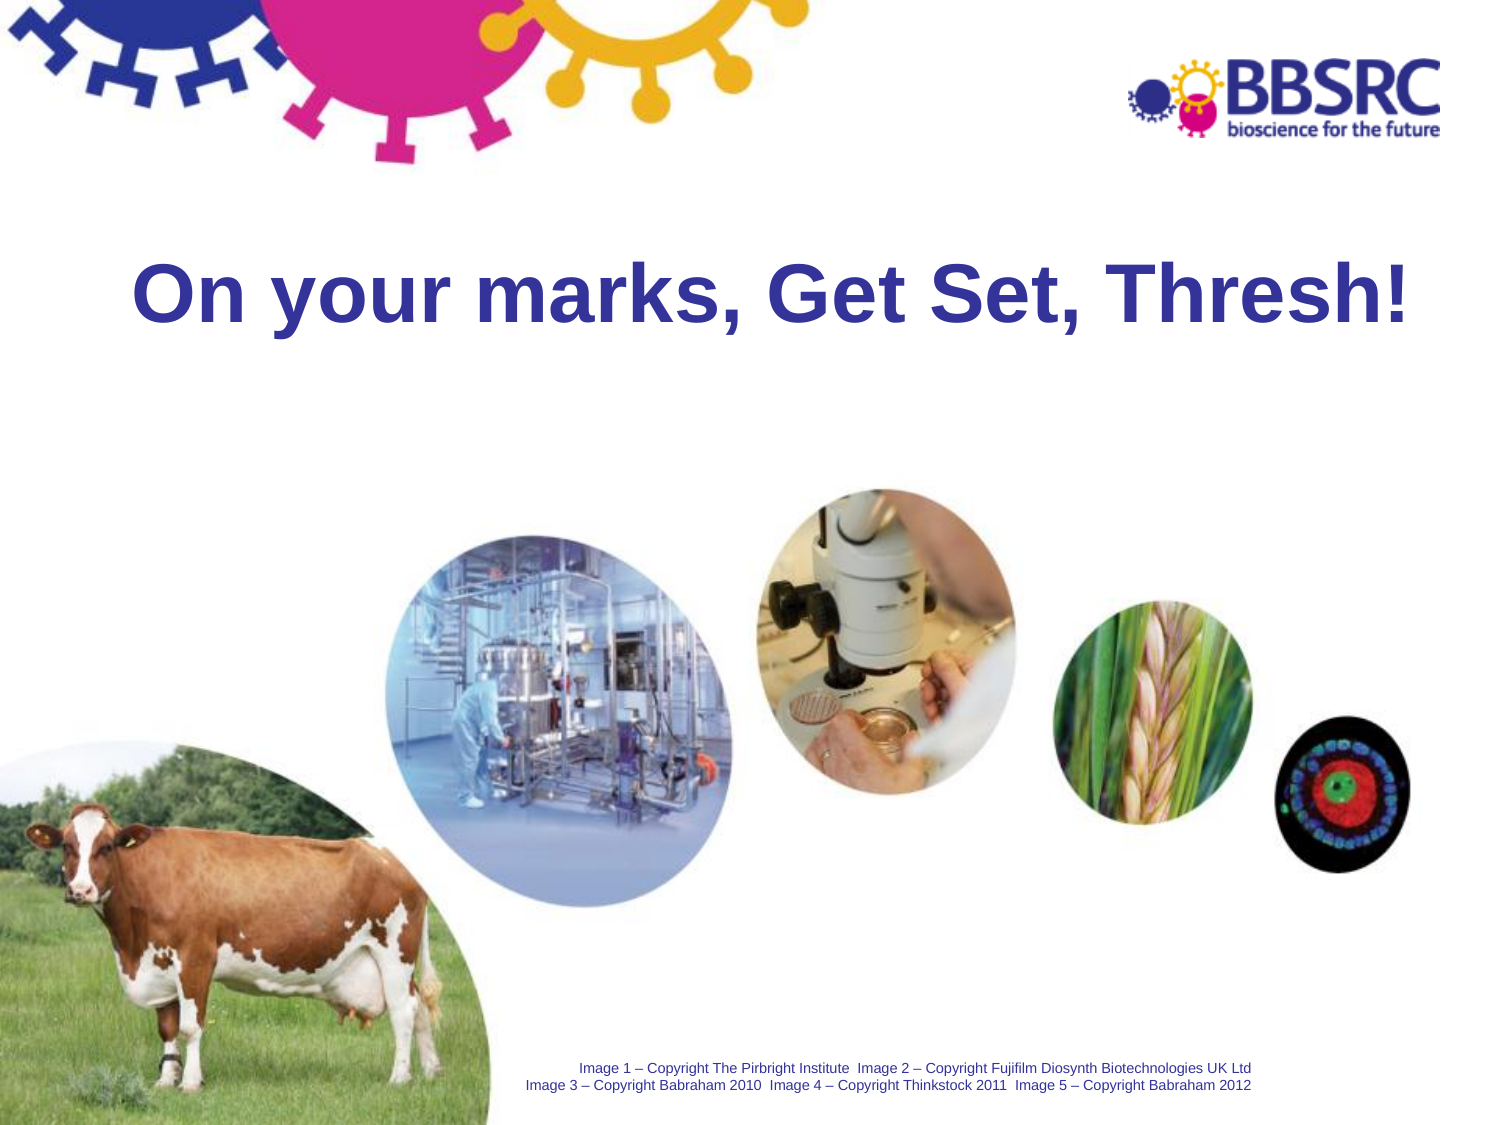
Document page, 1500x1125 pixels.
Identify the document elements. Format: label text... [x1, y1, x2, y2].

list On your marks, Get Set, Thresh! [64, 231, 1436, 374]
